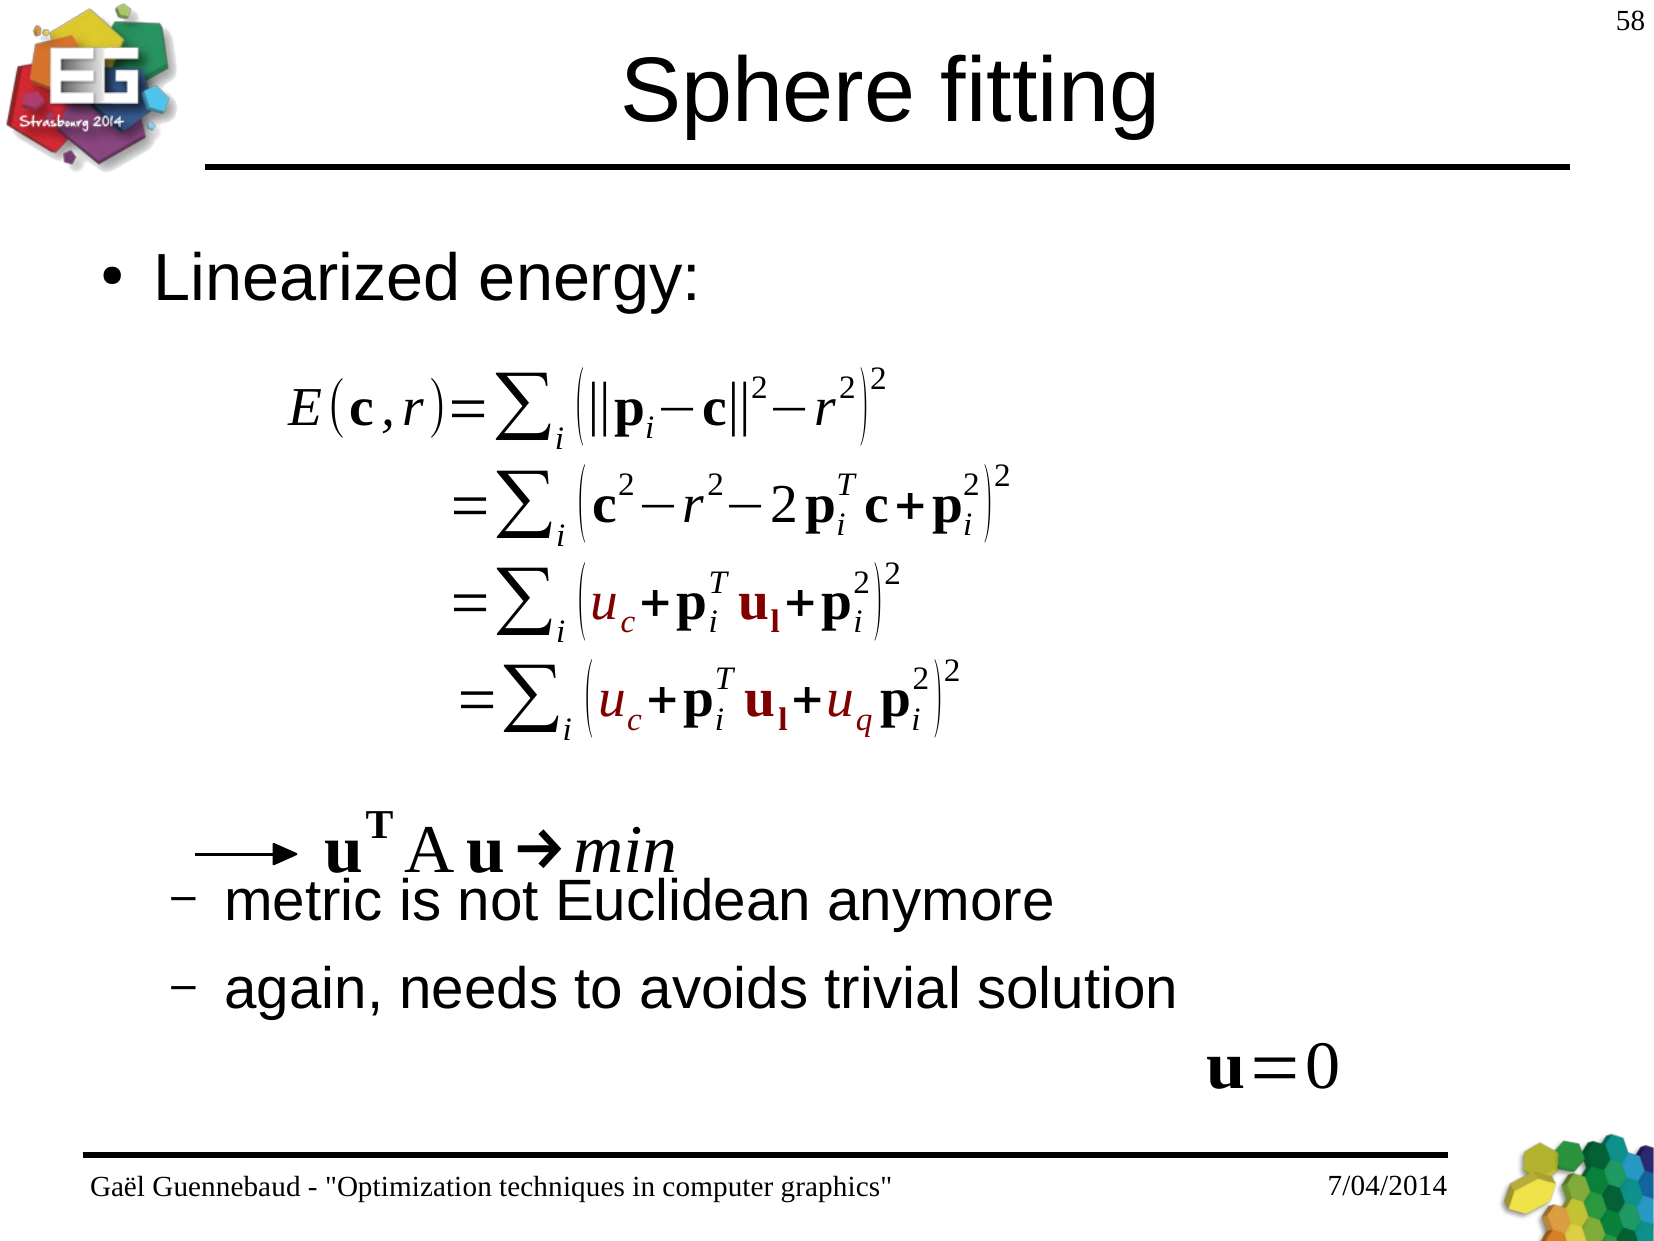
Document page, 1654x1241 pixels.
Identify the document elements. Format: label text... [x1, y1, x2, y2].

chart [1196, 1027, 1349, 1103]
picture [1499, 1128, 1654, 1241]
list Linearized energy: metric is not Euclidean anymore again, needs to avoids trivial solution [82, 240, 1571, 1126]
picture [0, 0, 180, 180]
chart [154, 360, 1018, 748]
title Sphere fitting [210, 31, 1571, 148]
chart [315, 802, 685, 888]
